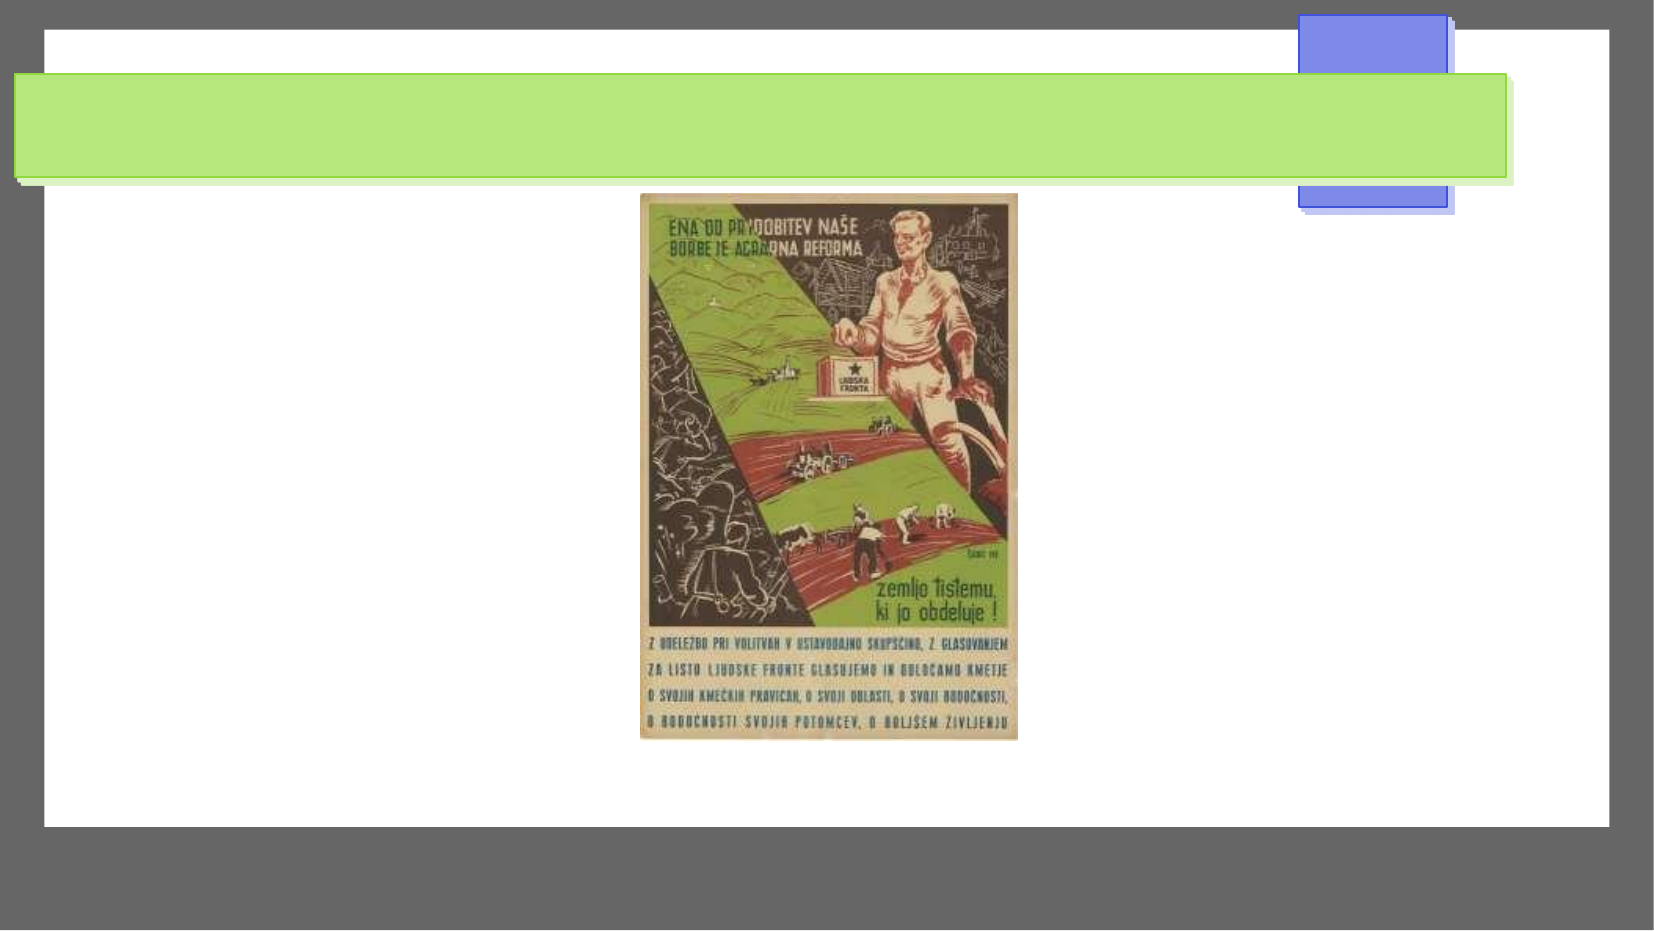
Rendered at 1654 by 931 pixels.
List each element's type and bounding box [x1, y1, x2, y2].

picture [640, 193, 1018, 741]
